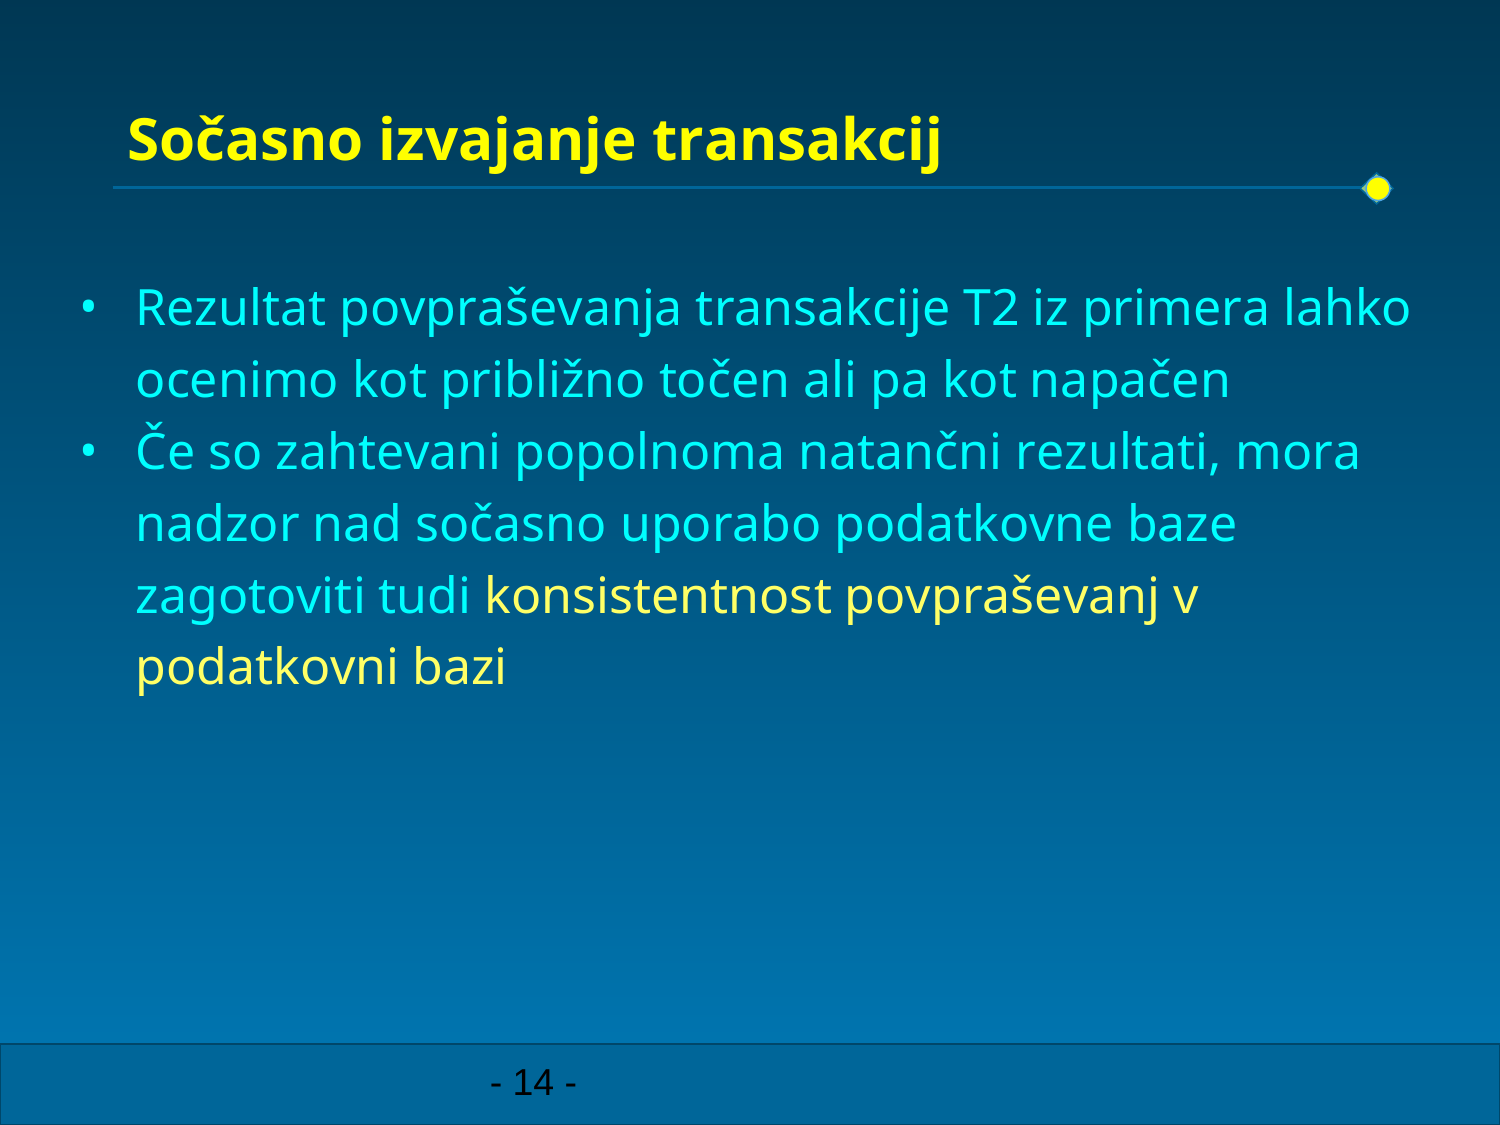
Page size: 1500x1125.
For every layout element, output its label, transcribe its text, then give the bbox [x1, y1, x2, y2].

list Rezultat povpraševanja transakcije T2 iz primera lahko ocenimo kot približno točen ali pa kot napačen Če so zahtevani popolnoma natančni rezultati, mora nadzor nad sočasno uporabo podatkovne baze zagotoviti tudi konsistentnost povpraševanj v podatkovni bazi [64, 255, 1437, 990]
title Sočasno izvajanje transakcij [112, 94, 1388, 181]
